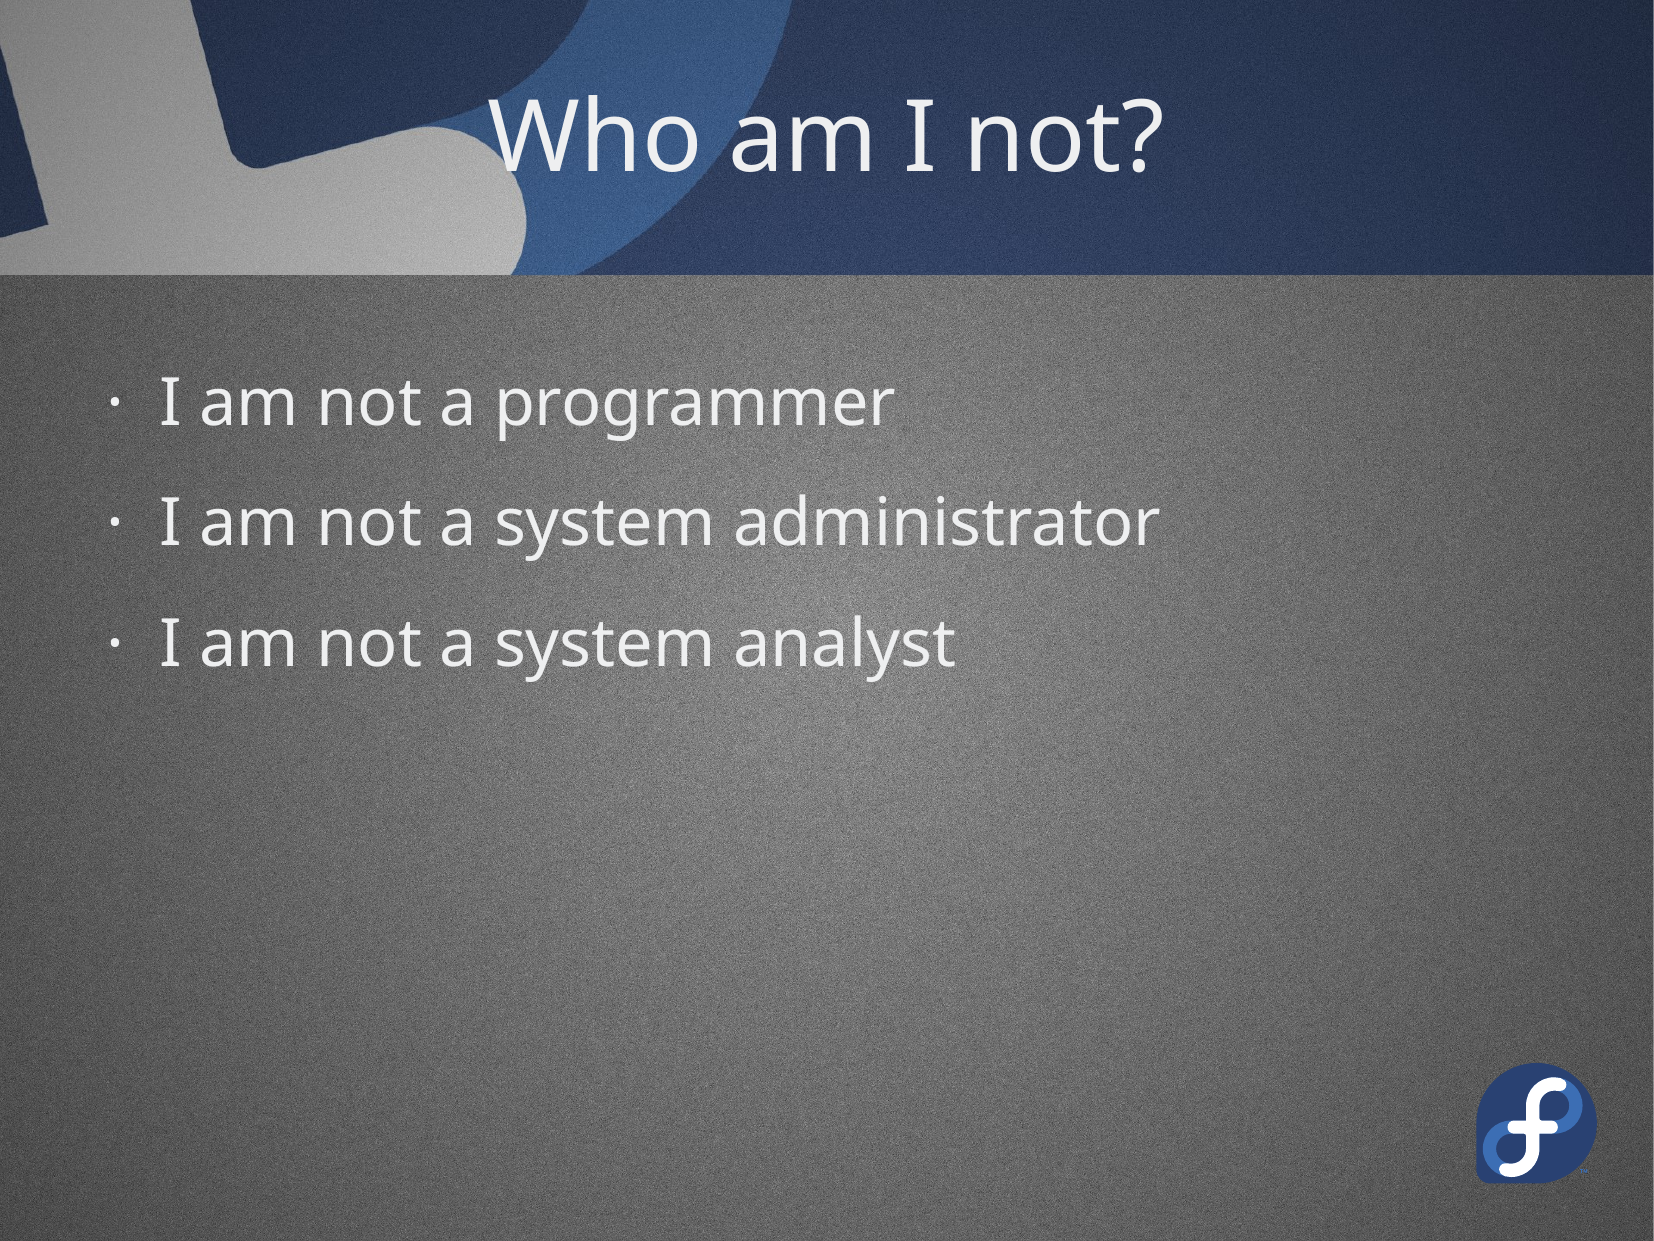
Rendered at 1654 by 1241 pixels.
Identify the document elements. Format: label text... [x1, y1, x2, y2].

picture [0, 0, 1654, 1241]
list I am not a programmer I am not a system administrator I am not a system analyst [88, 354, 1565, 1063]
title Who am I not? [88, 29, 1565, 237]
